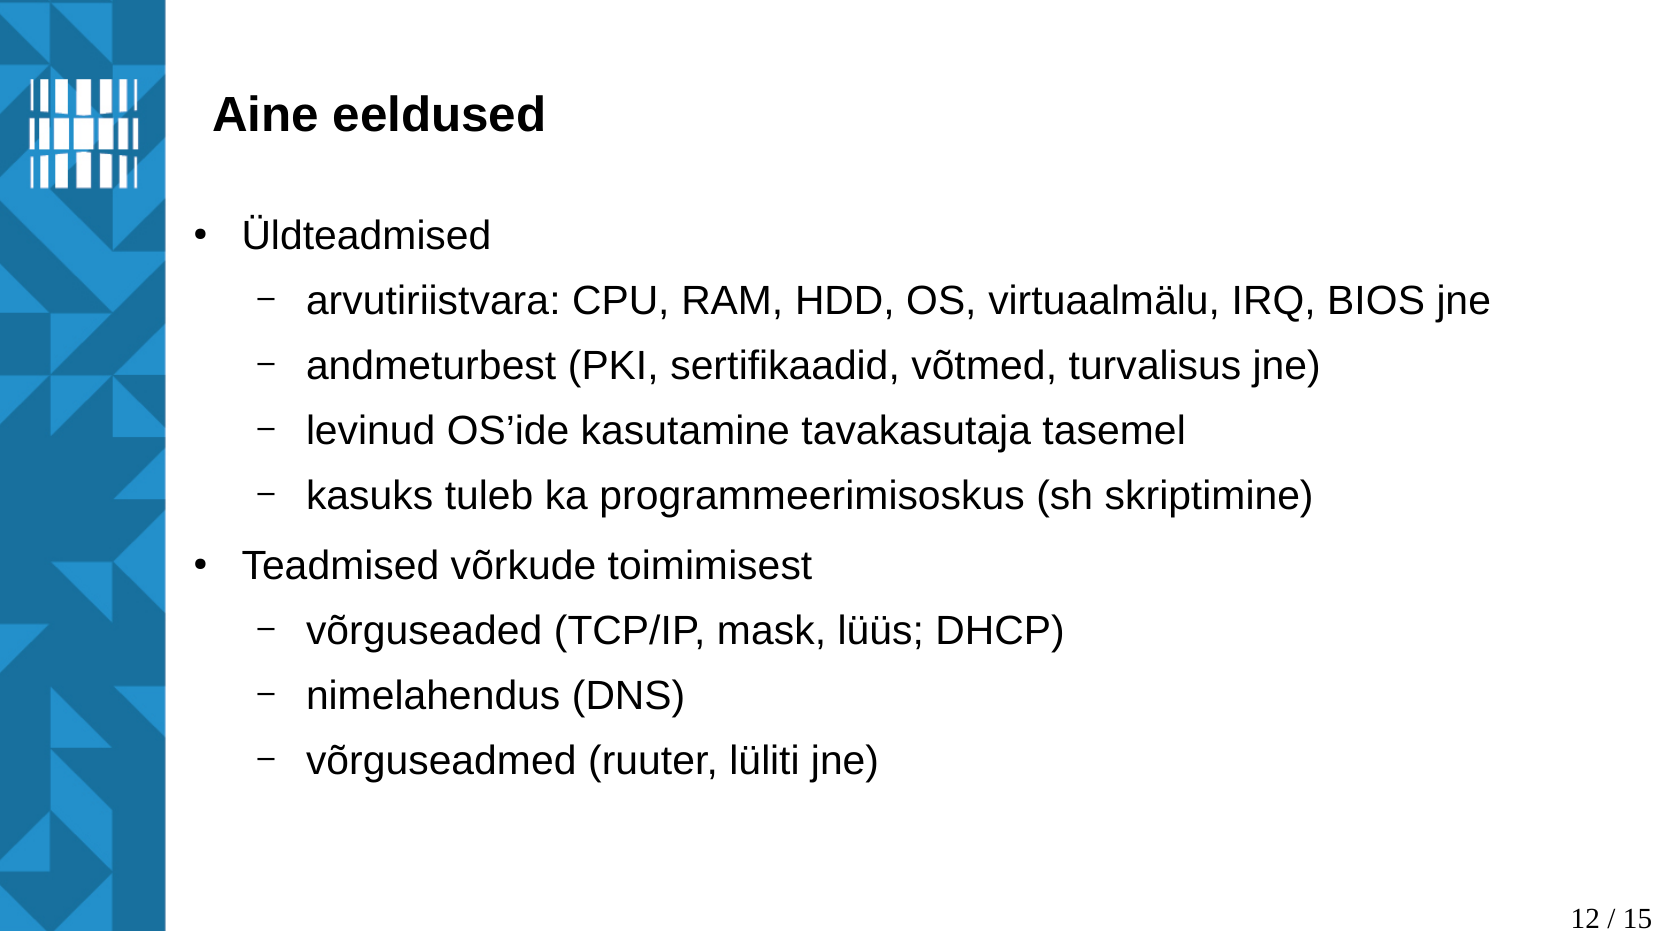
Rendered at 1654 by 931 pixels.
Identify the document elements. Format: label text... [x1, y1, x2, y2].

title Aine eeldused [212, 37, 1625, 193]
list Üldteadmised arvutiriistvara: CPU, RAM, HDD, OS, virtuaalmälu, IRQ, BIOS jne andmeturbest (PKI, sertifikaadid, võtmed, turvalisus jne) levinud OS’ide kasutamine tavakasutaja tasemel kasuks tuleb ka programmeerimisoskus (sh skriptimine) Teadmised võrkude toimimisest võrguseaded (TCP/IP, mask, lüüs; DHCP) nimelahendus (DNS) võrguseadmed (ruuter, lüliti jne) [177, 212, 1506, 798]
